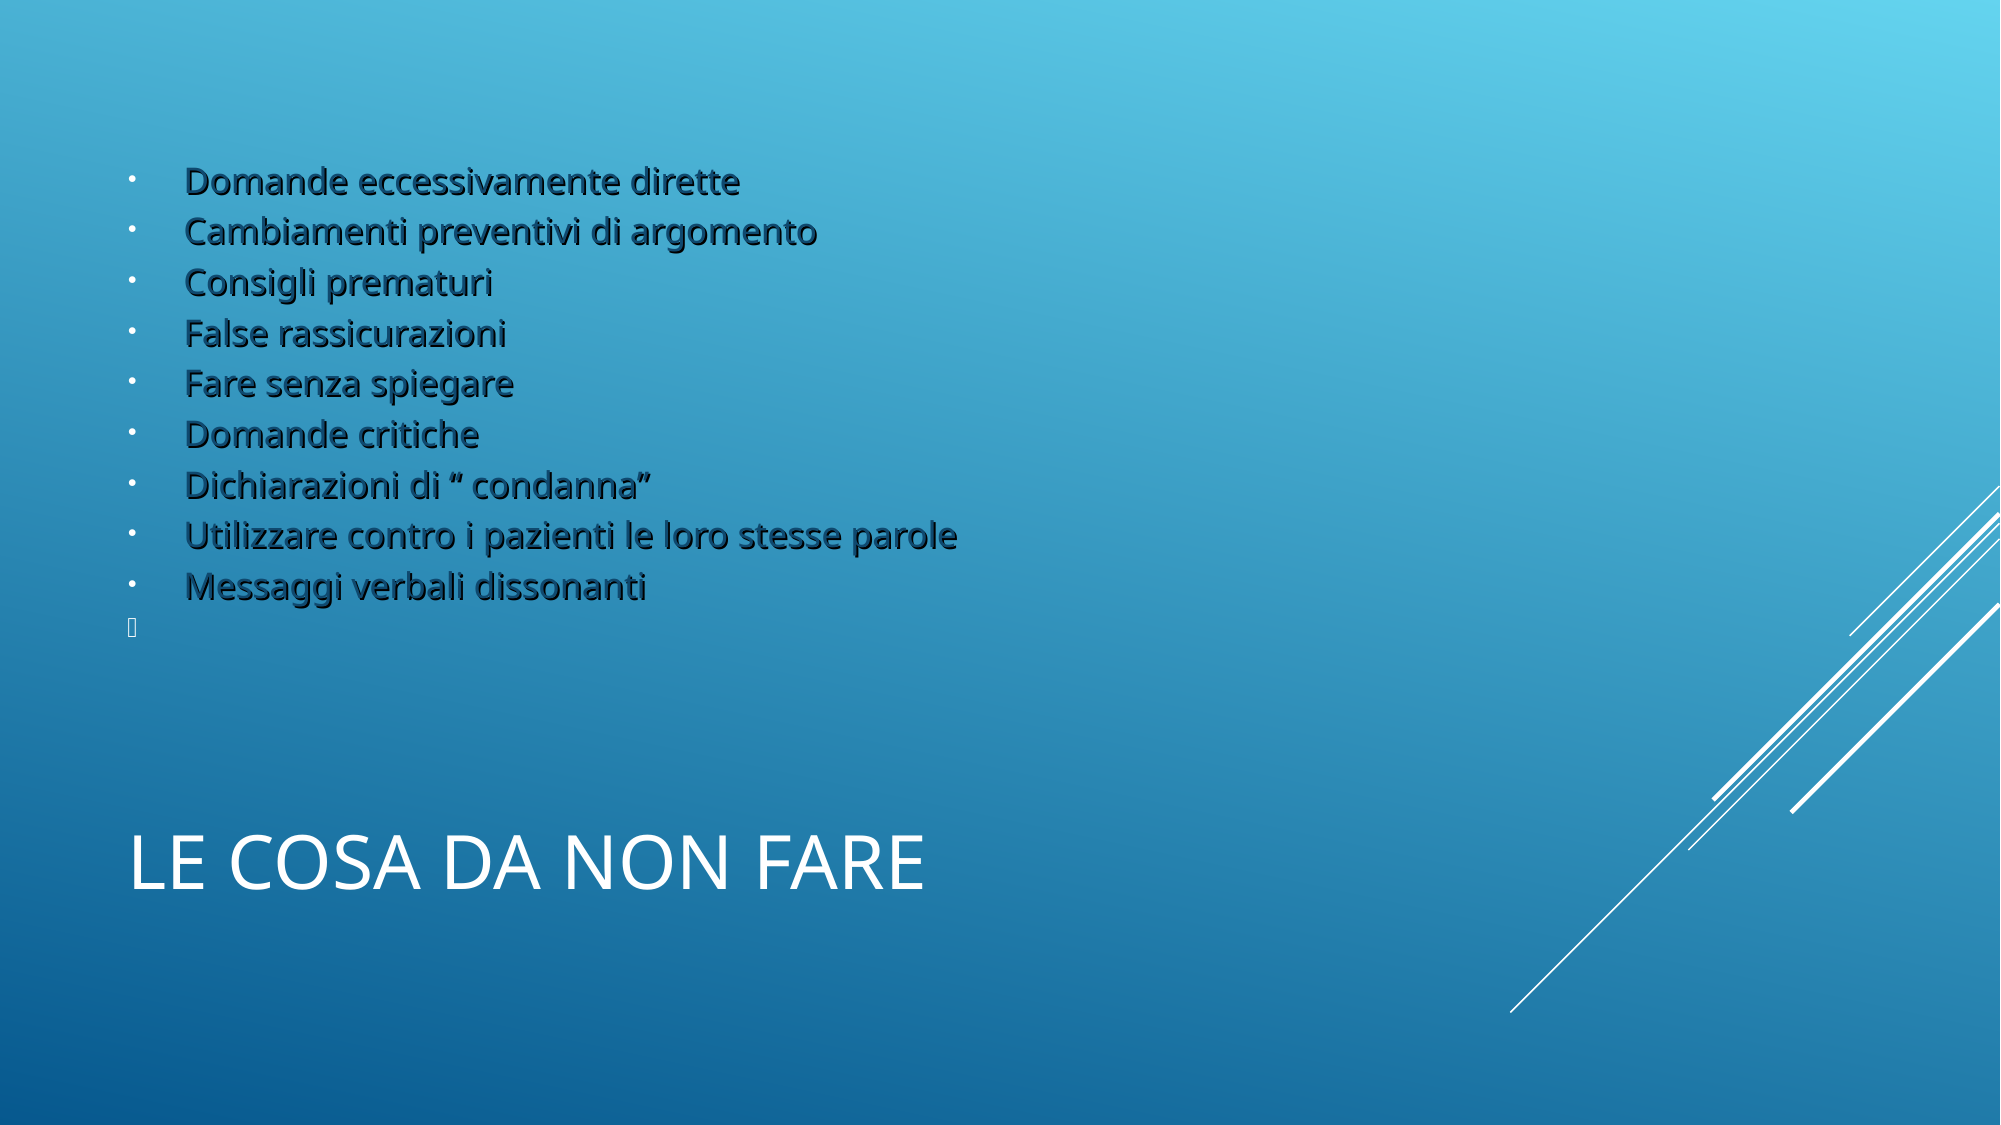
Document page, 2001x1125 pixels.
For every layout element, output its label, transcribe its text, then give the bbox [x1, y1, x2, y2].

title Le cosa da non fare [112, 736, 1513, 984]
list Domande eccessivamente dirette Cambiamenti preventivi di argomento Consigli prematuri False rassicurazioni Fare senza spiegare Domande critiche Dichiarazioni di “ condanna” Utilizzare contro i pazienti le loro stesse parole Messaggi verbali dissonanti [112, 112, 1513, 706]
